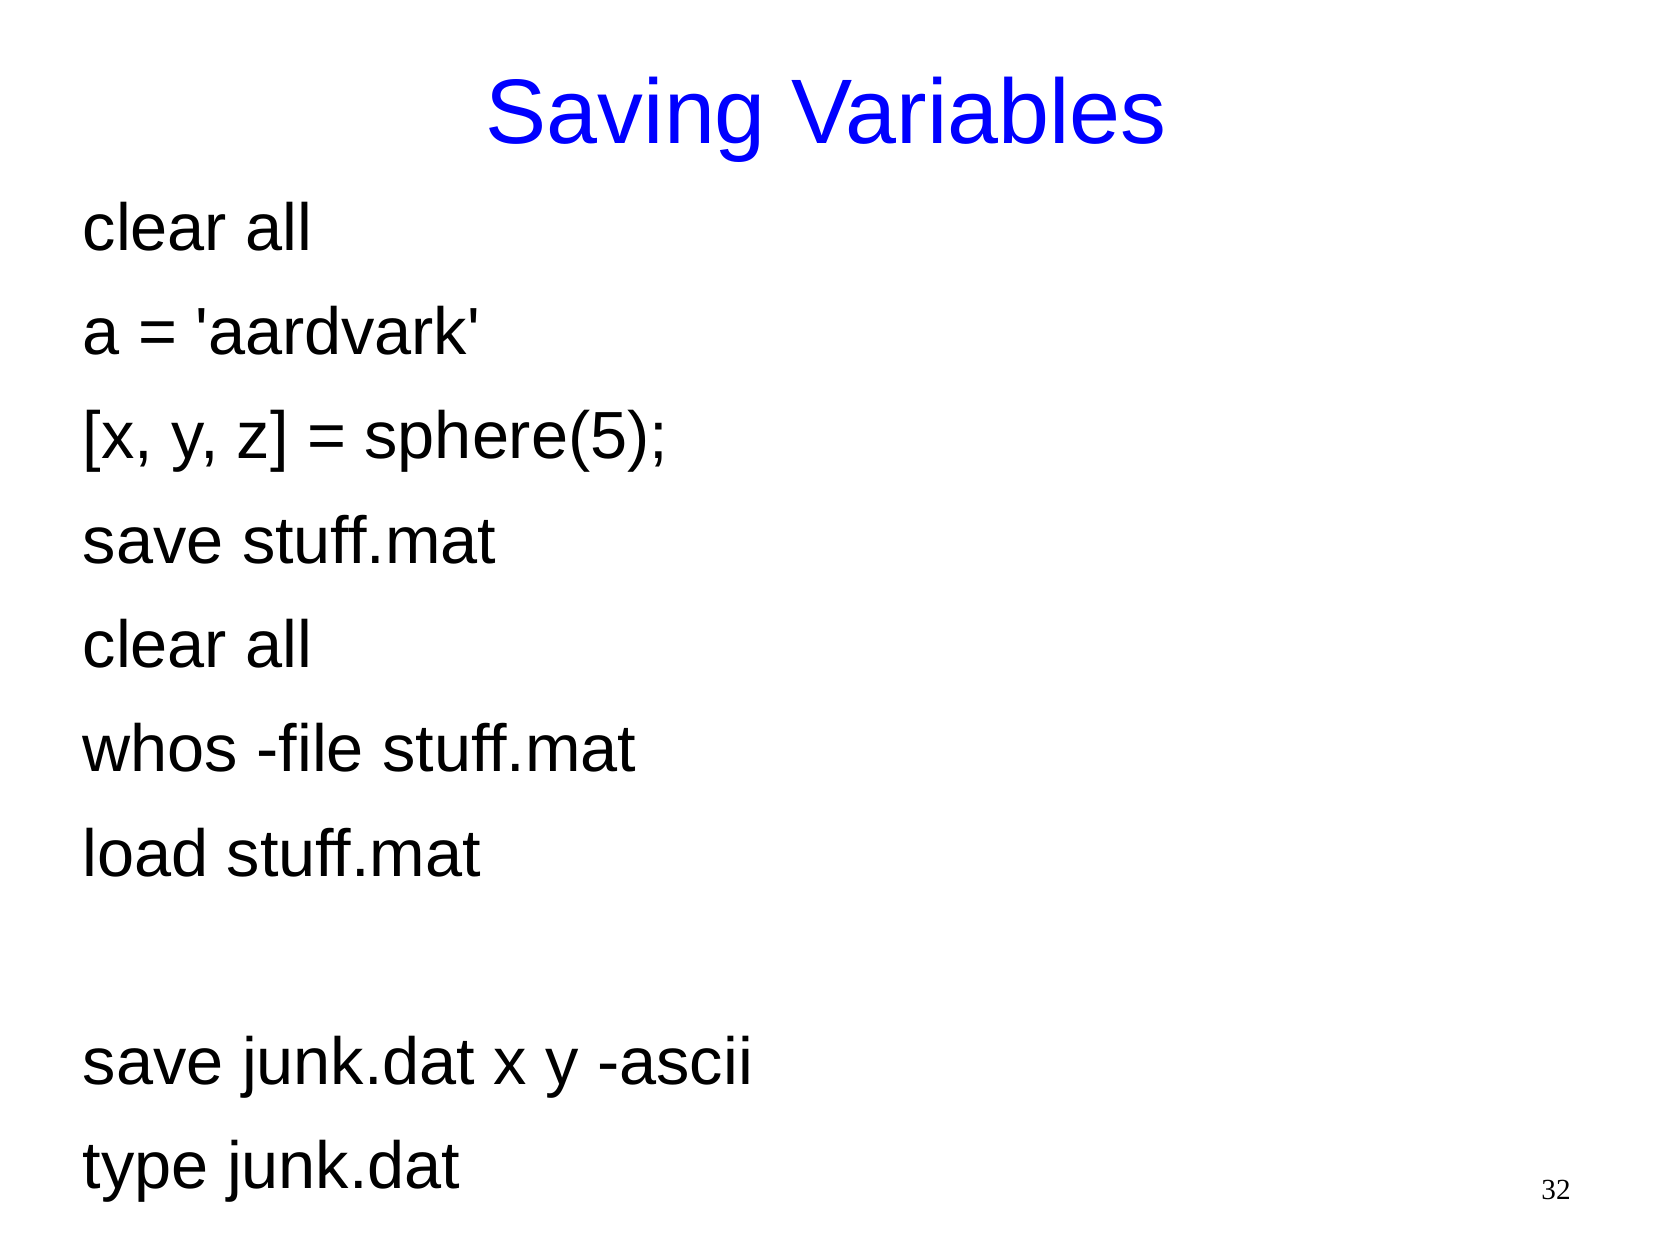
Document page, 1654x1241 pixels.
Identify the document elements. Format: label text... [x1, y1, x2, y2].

title Saving Variables [82, 15, 1571, 189]
list clear all a = 'aardvark' [x, y, z] = sphere(5); save stuff.mat clear all whos -file stuff.mat load stuff.mat save junk.dat x y -ascii type junk.dat [82, 189, 1571, 1204]
